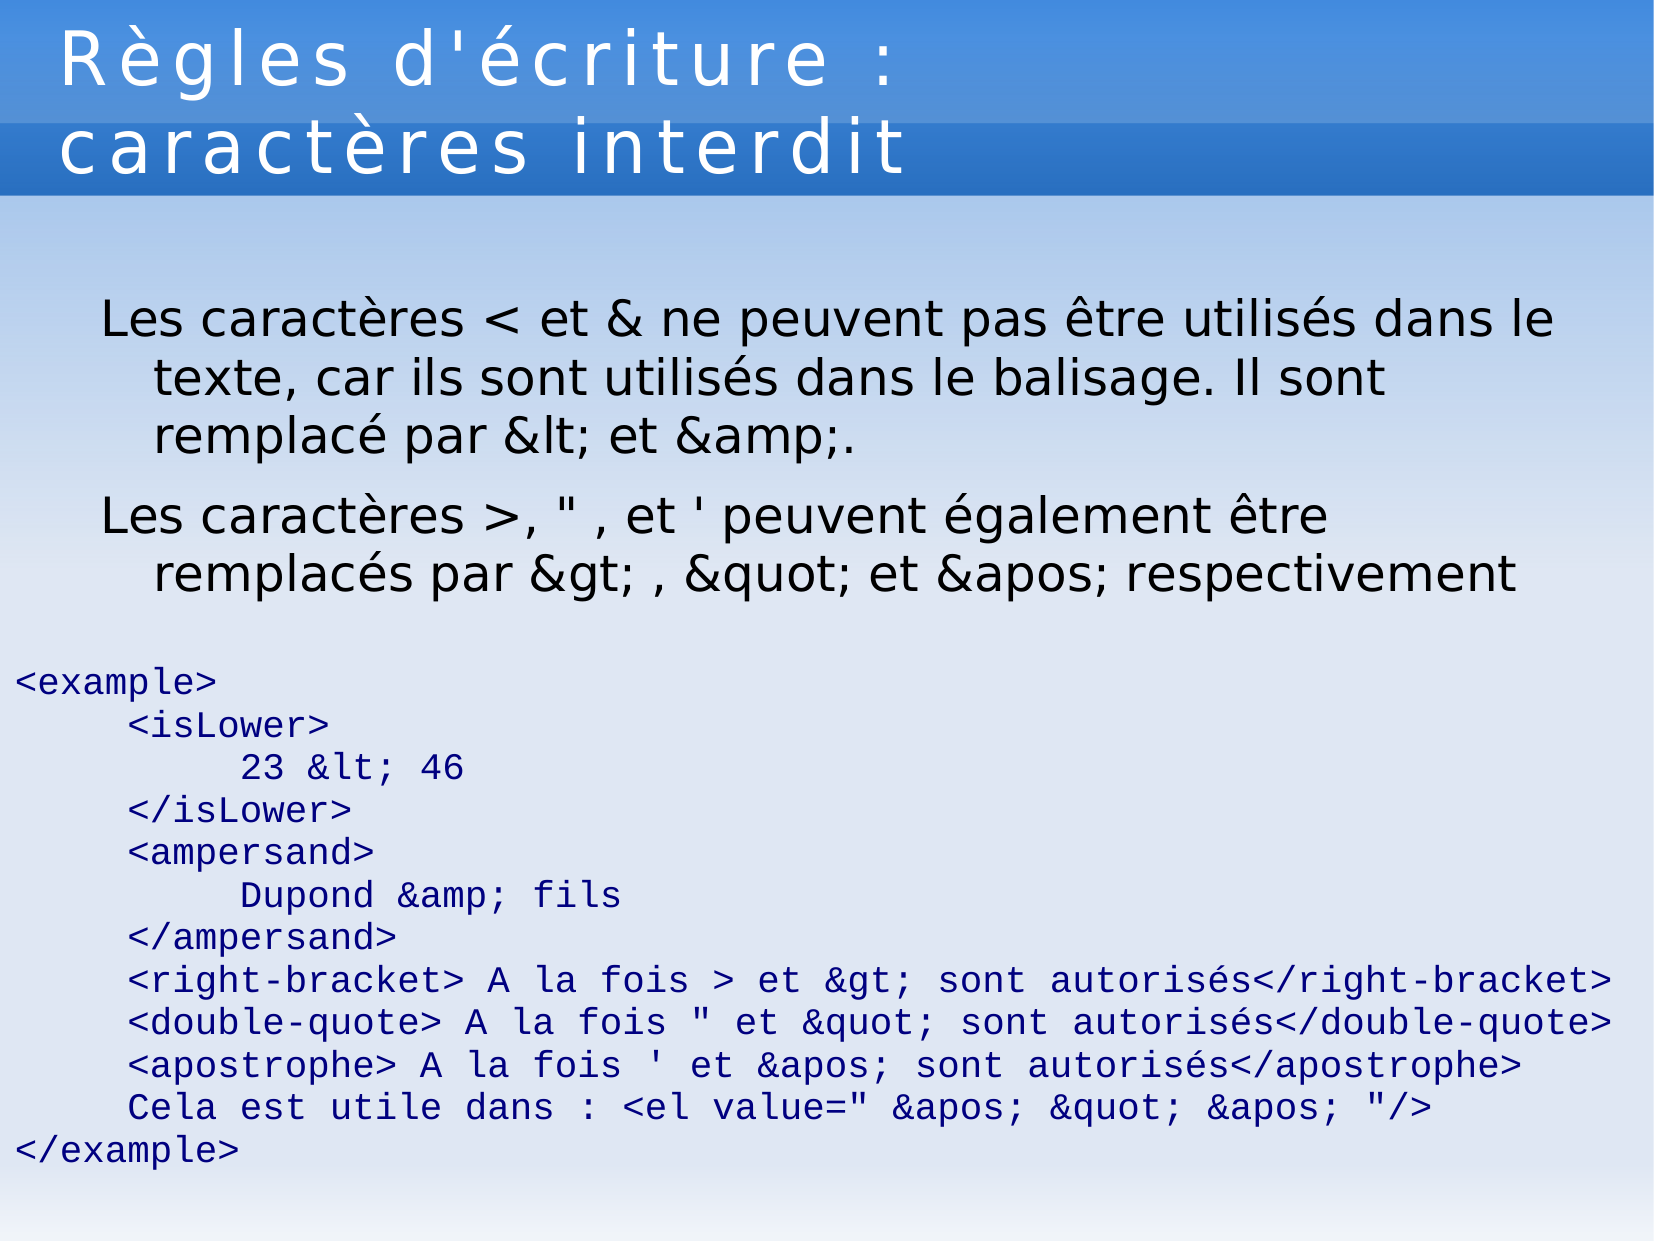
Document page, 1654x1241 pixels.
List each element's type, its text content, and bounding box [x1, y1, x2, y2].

title Règles d'écriture : caractères interdit [59, 15, 1270, 192]
text_box <example> <isLower> 23 &lt; 46 </isLower> <ampersand> Dupond &amp; fils </ampersand> <right-bracket> A la fois > et &gt; sont autorisés</right-bracket> <double-quote> A la fois " et &quot; sont autorisés</double-quote> <apostrophe> A la fois ' et &apos; sont autorisés</apostrophe> Cela est utile dans : <el value=" &apos; &quot; &apos; "/> </example> [0, 656, 1628, 1184]
picture [0, 0, 1654, 1241]
list Les caractères < et & ne peuvent pas être utilisés dans le texte, car ils sont utilisés dans le balisage. Il sont remplacé par &lt; et &amp;. Les caractères >, " , et ' peuvent également être remplacés par &gt; , &quot; et &apos; respectivement [82, 290, 1571, 656]
